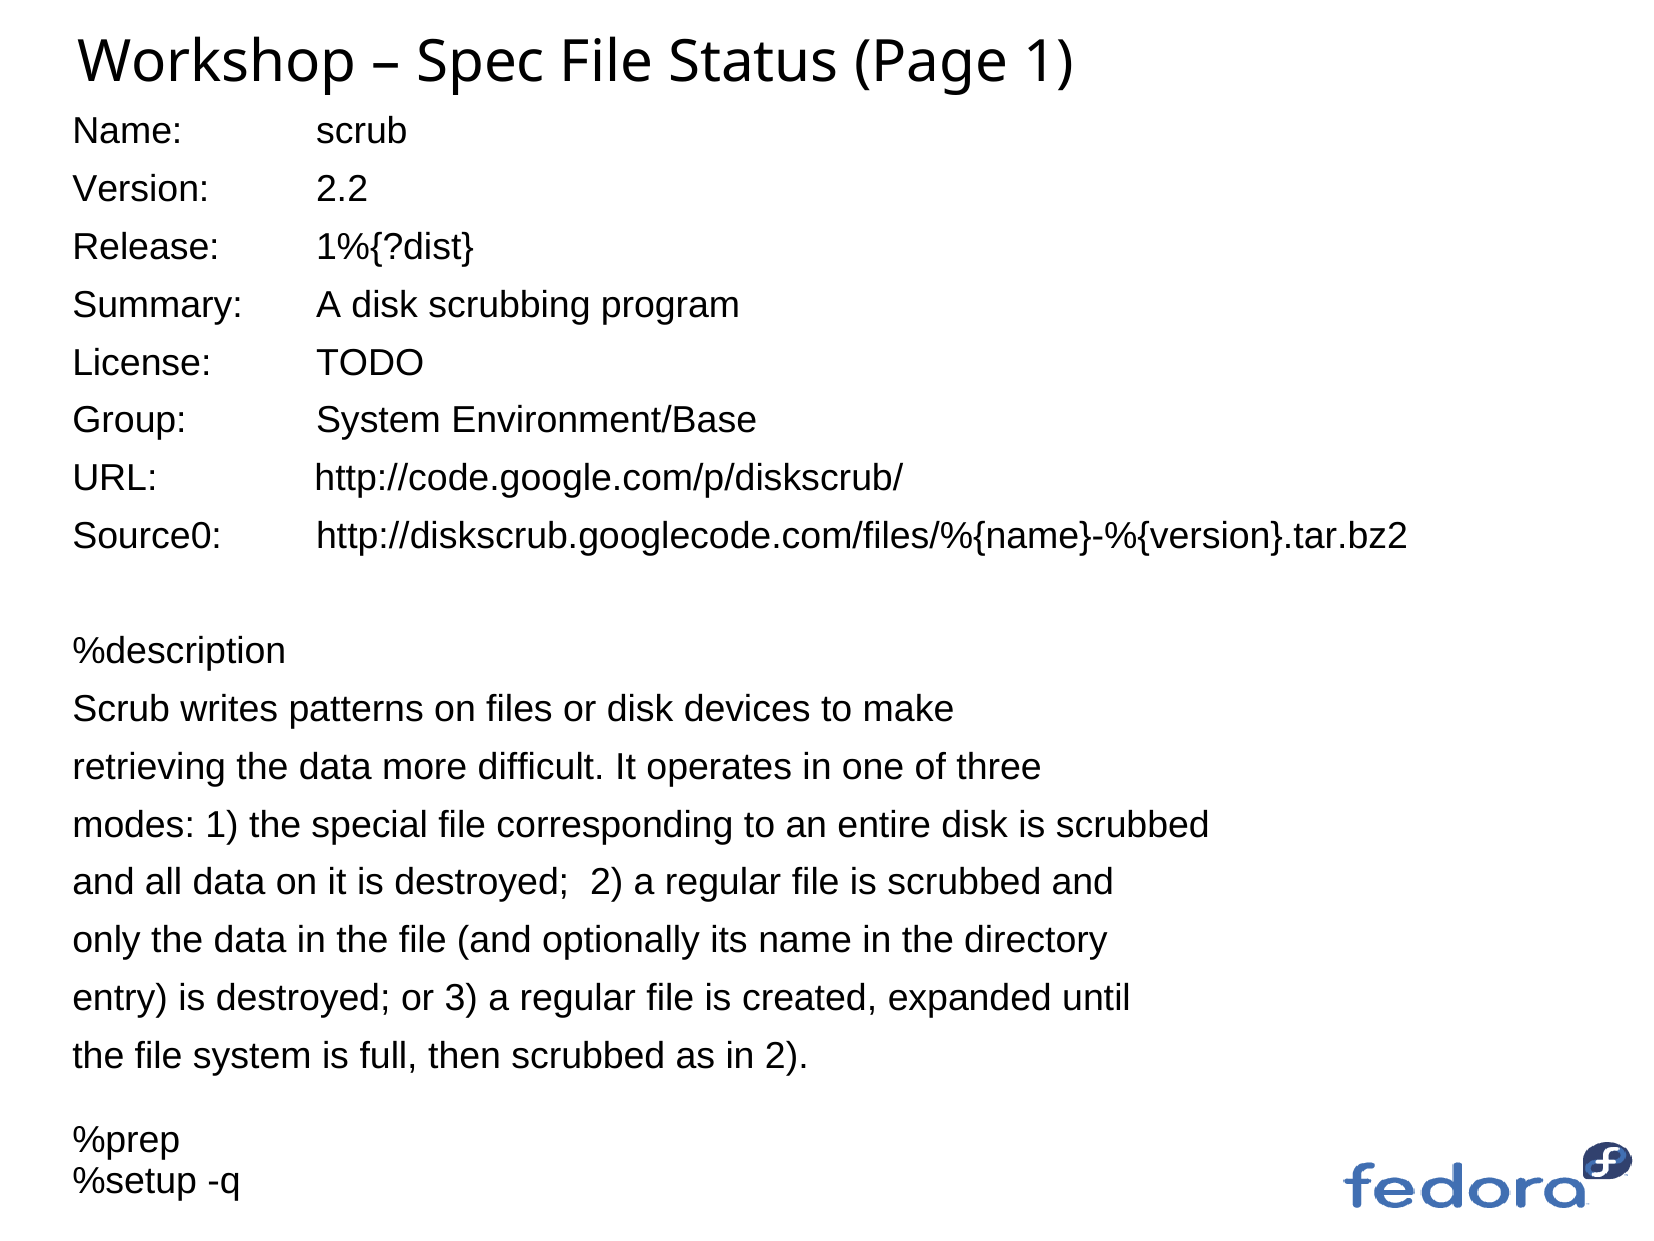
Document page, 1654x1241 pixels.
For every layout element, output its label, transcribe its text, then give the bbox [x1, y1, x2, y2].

picture [1592, 1124, 1651, 1227]
title Workshop – Spec File Status (Page 1) [77, 0, 1509, 109]
list Name: scrub Version: 2.2 Release: 1%{?dist} Summary: A disk scrubbing program License: TODO Group: System Environment/Base URL: http://code.google.com/p/diskscrub/ Source0: http://diskscrub.googlecode.com/files/%{name}-%{version}.tar.bz2 %description Scrub writes patterns on files or disk devices to make retrieving the data more difficult. It operates in one of three modes: 1) the special file corresponding to an entire disk is scrubbed and all data on it is destroyed; 2) a regular file is scrubbed and only the data in the file (and optionally its name in the directory entry) is destroyed; or 3) a regular file is created, expanded until the file system is full, then scrubbed as in 2). %prep %setup -q [72, 109, 1592, 1241]
